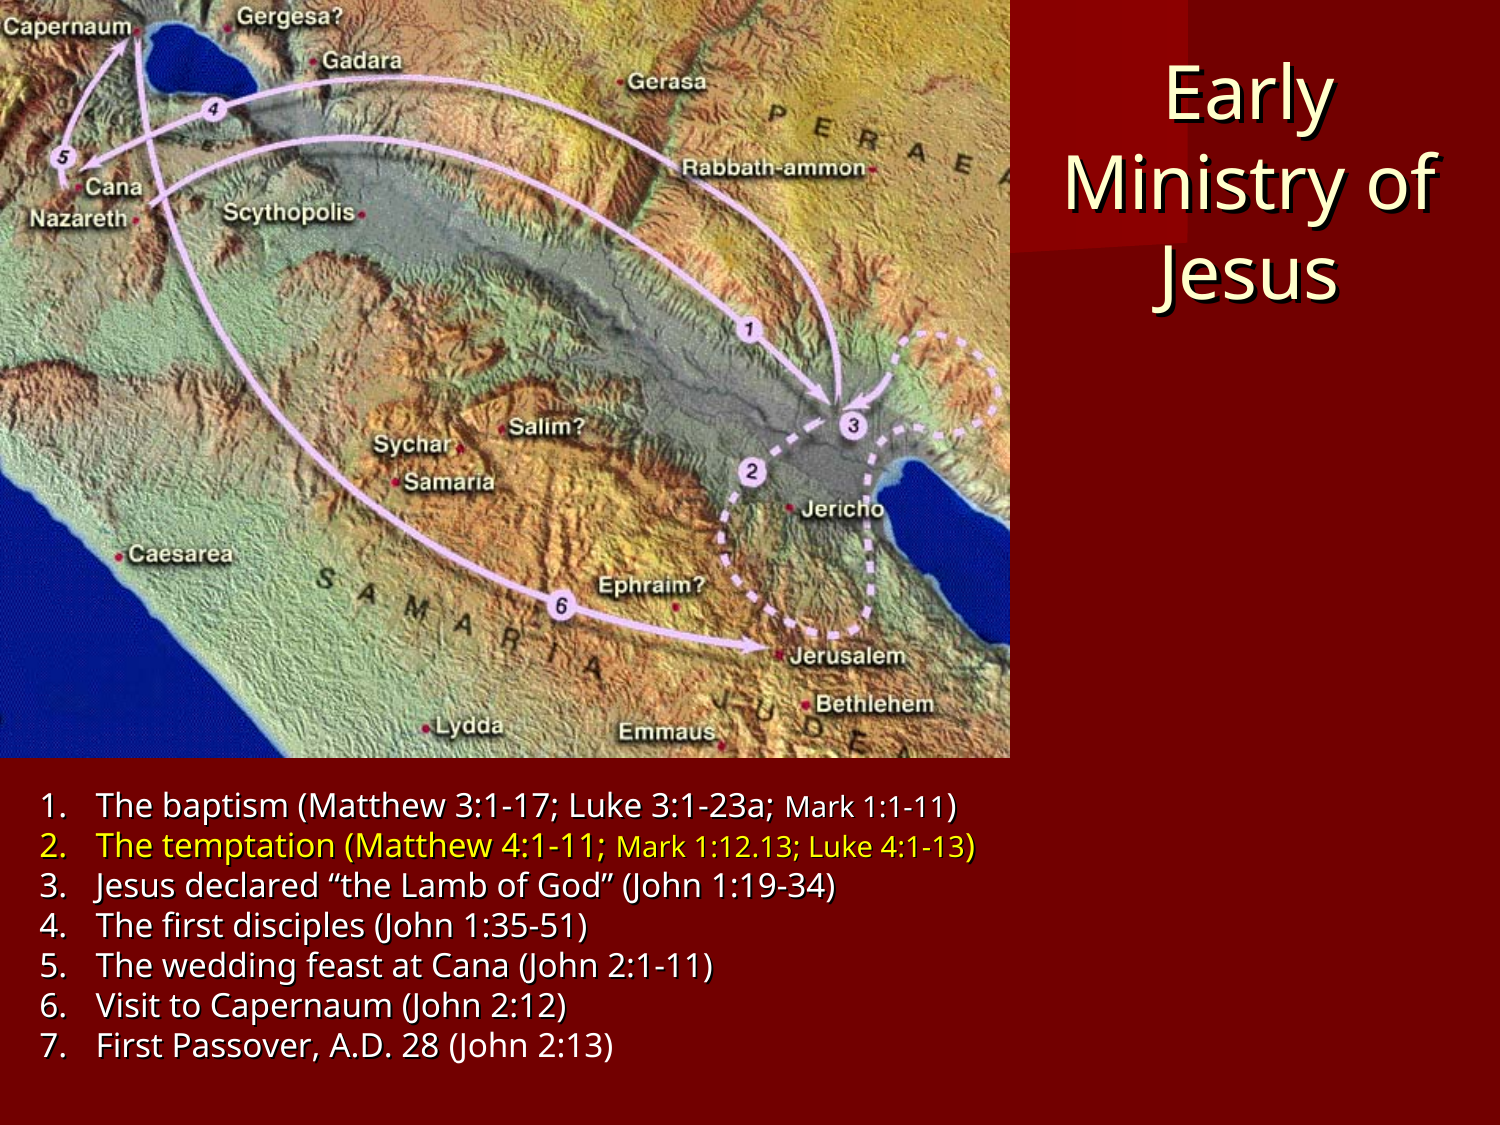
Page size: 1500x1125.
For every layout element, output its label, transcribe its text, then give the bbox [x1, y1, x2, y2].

picture [0, 0, 1010, 758]
text_box The baptism (Matthew 3:1-17; Luke 3:1-23a; Mark 1:1-11) The temptation (Matthew 4:1-11; Mark 1:12.13; Luke 4:1-13) Jesus declared “the Lamb of God” (John 1:19-34) The first disciples (John 1:35-51) The wedding feast at Cana (John 2:1-11) Visit to Capernaum (John 2:12) First Passover, A.D. 28 (John 2:13) [24, 780, 1455, 1073]
title Early Ministry of Jesus [1010, 37, 1500, 323]
